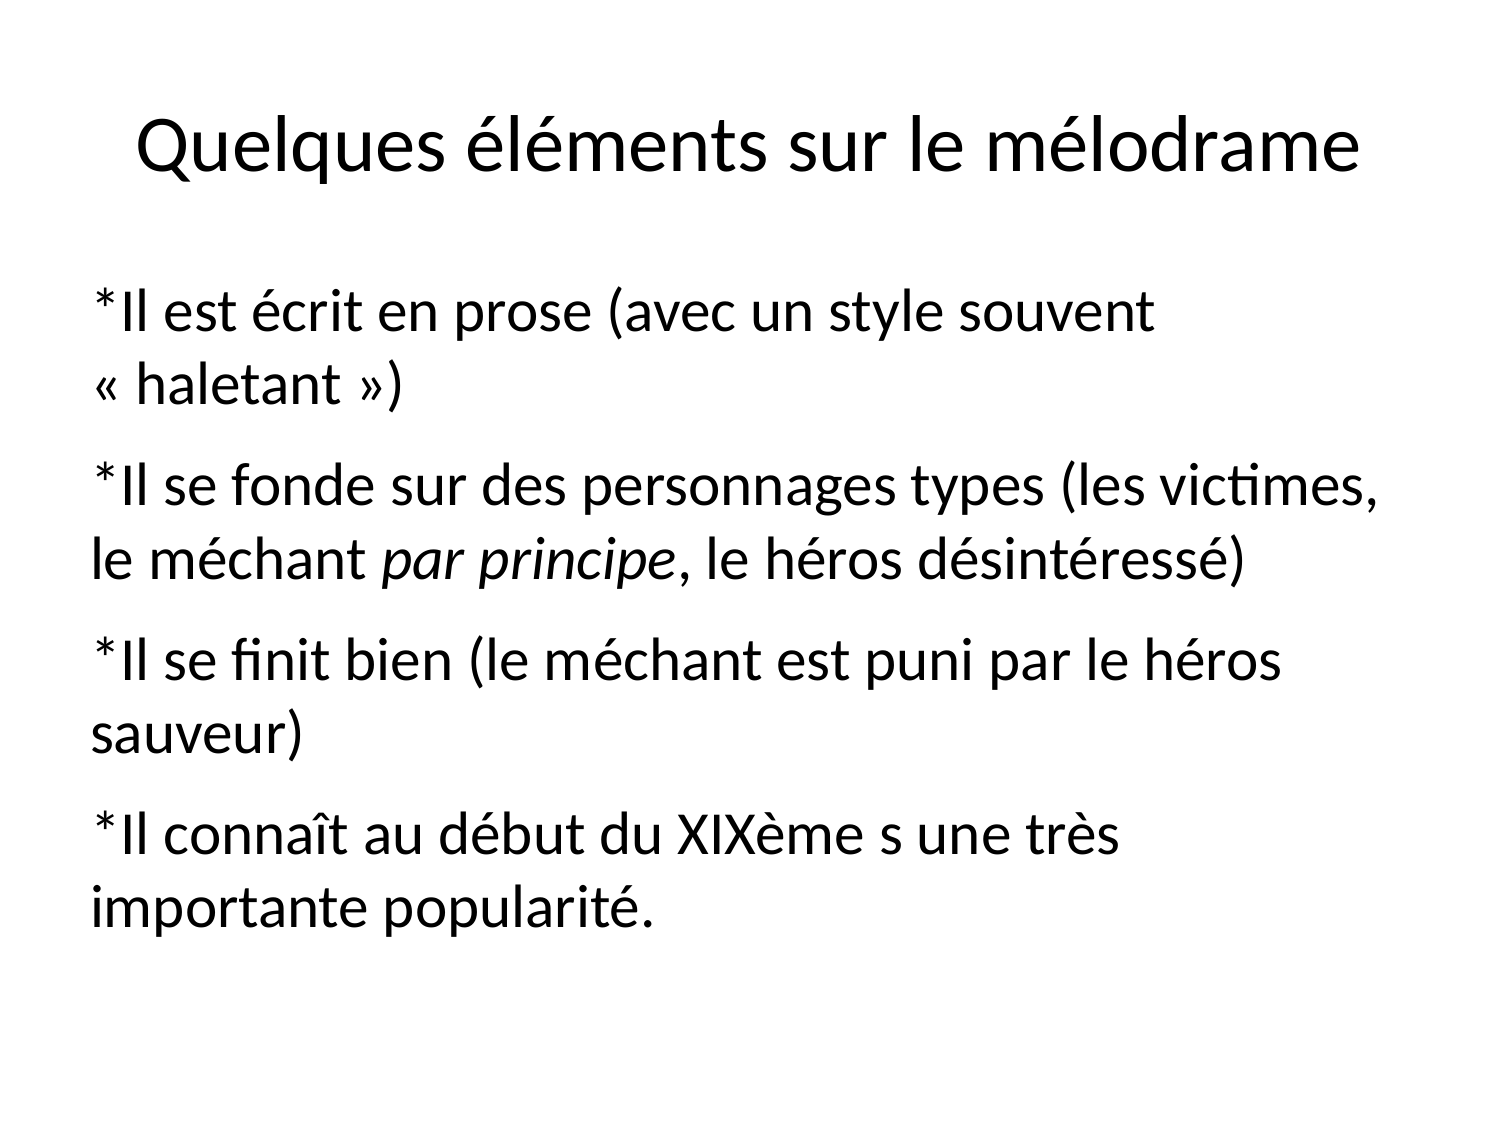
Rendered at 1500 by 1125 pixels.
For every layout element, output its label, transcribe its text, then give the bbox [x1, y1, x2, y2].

list *Il est écrit en prose (avec un style souvent « haletant ») *Il se fonde sur des personnages types (les victimes, le méchant par principe, le héros désintéressé) *Il se finit bien (le méchant est puni par le héros sauveur) *Il connaît au début du XIXème s une très importante popularité. [75, 262, 1425, 1005]
title Quelques éléments sur le mélodrame [75, 45, 1425, 233]
